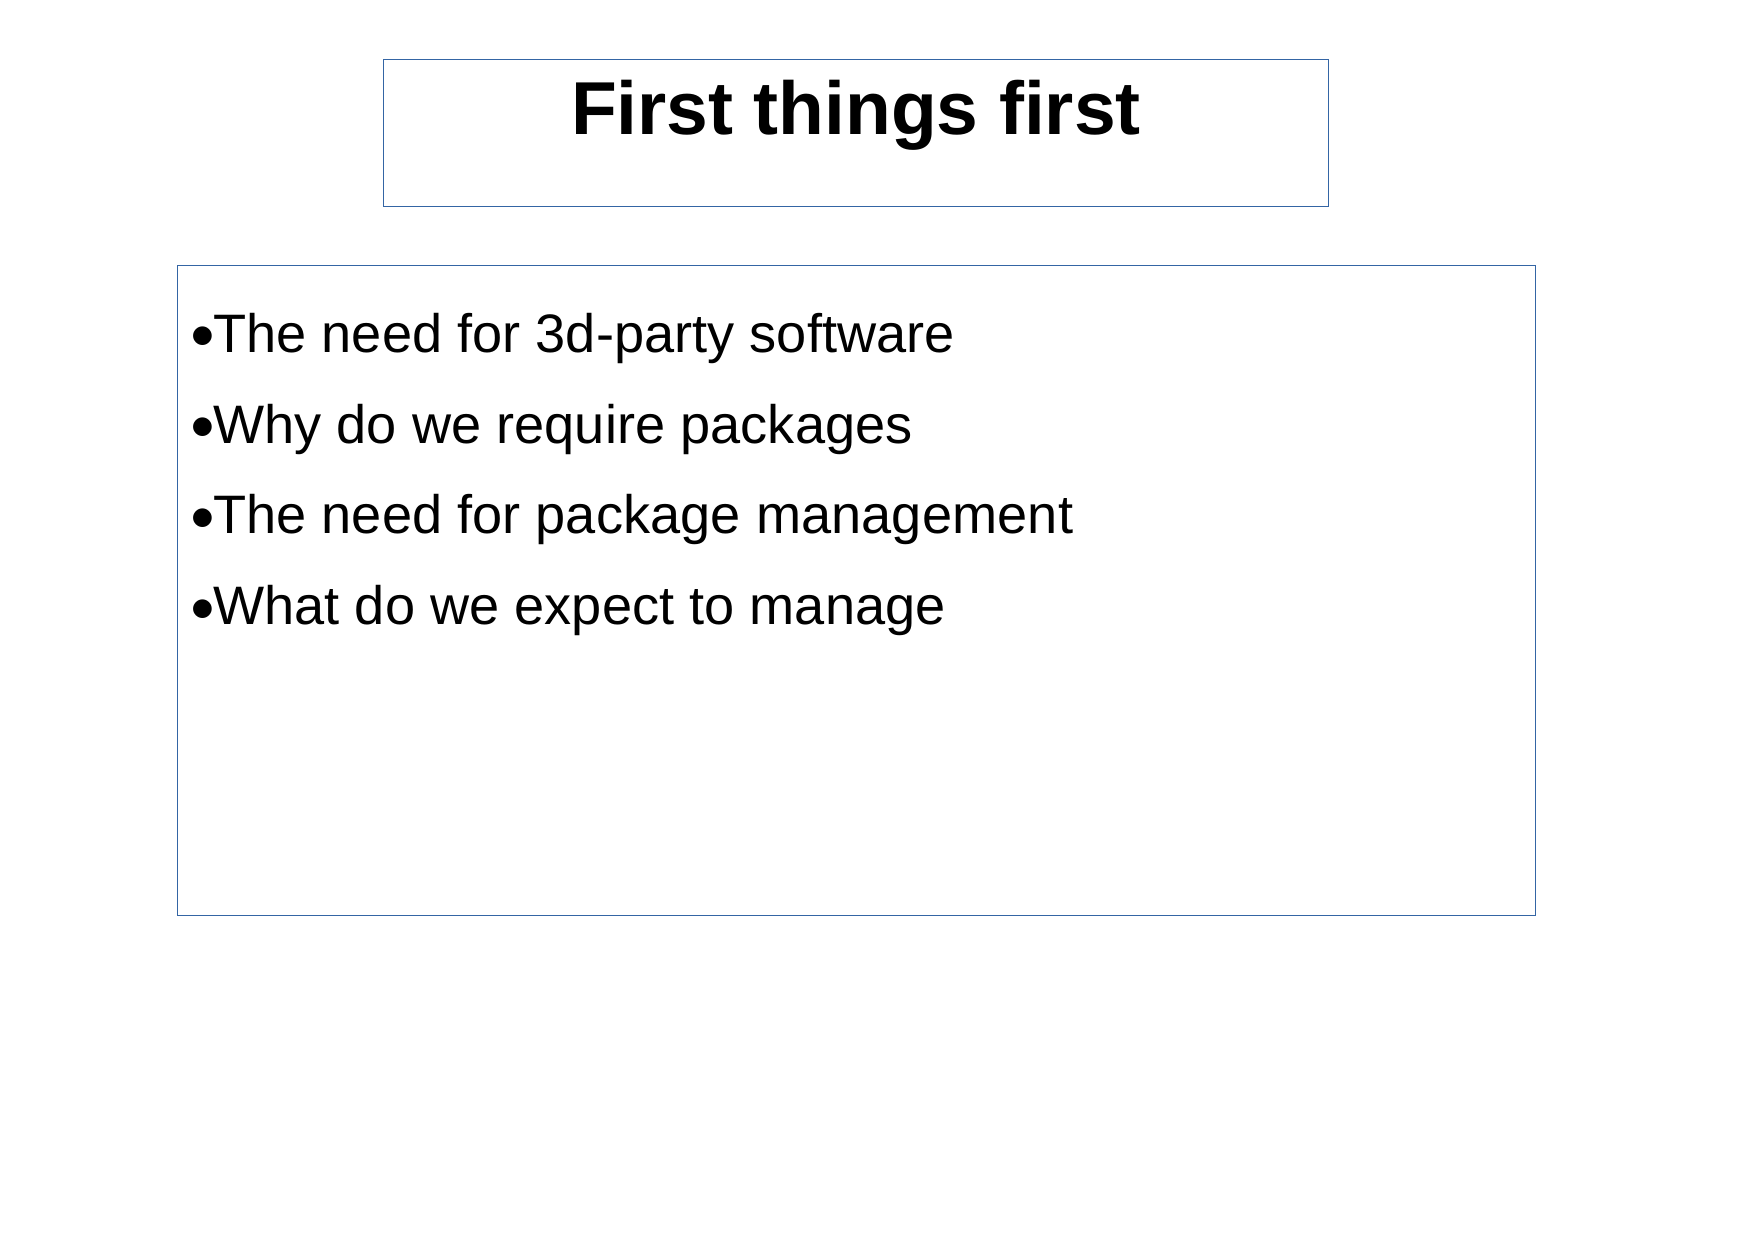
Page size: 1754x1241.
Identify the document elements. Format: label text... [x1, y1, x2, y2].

text_box The need for 3d-party software Why do we require packages The need for package management What do we expect to manage [177, 265, 1536, 916]
text_box First things first [383, 59, 1329, 207]
